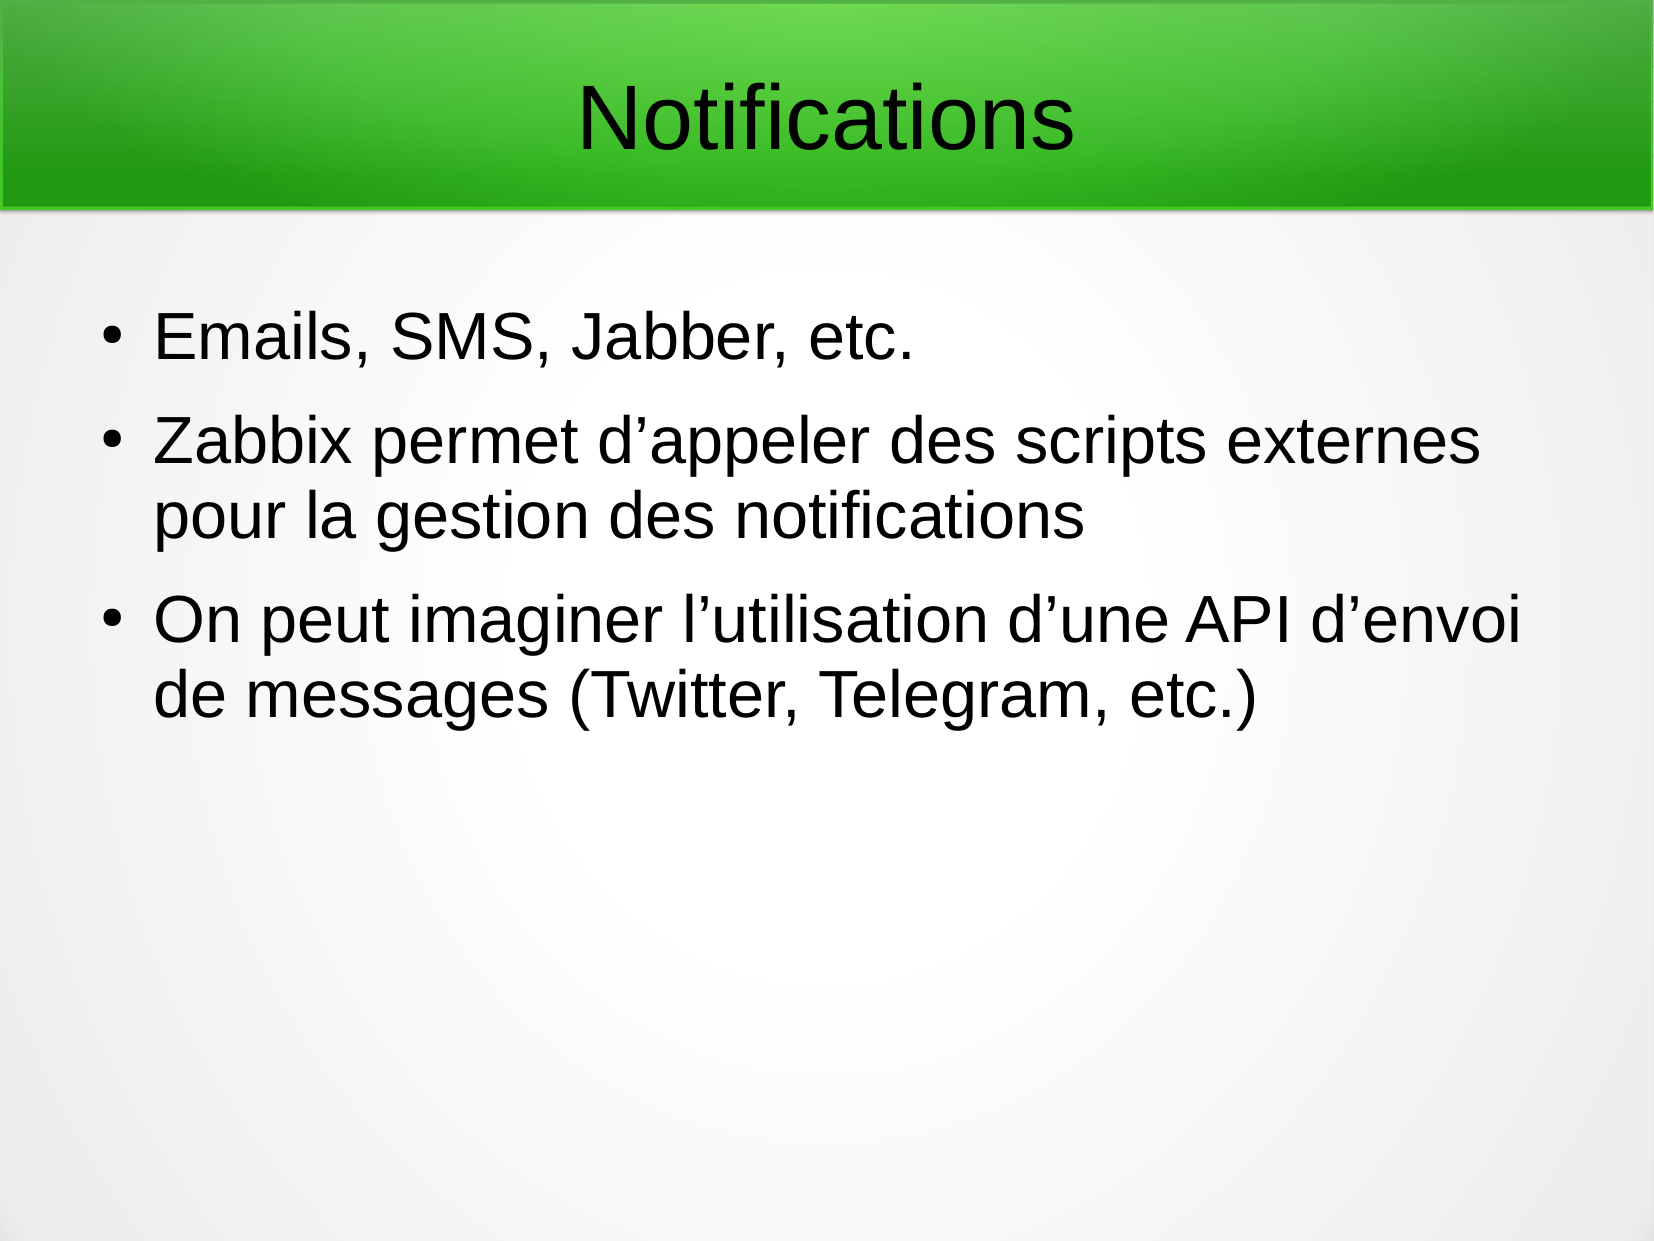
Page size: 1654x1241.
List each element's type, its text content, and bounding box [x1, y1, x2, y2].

list Emails, SMS, Jabber, etc. Zabbix permet d’appeler des scripts externes pour la gestion des notifications On peut imaginer l’utilisation d’une API d’envoi de messages (Twitter, Telegram, etc.) [82, 299, 1571, 1019]
title Notifications [82, 47, 1571, 189]
